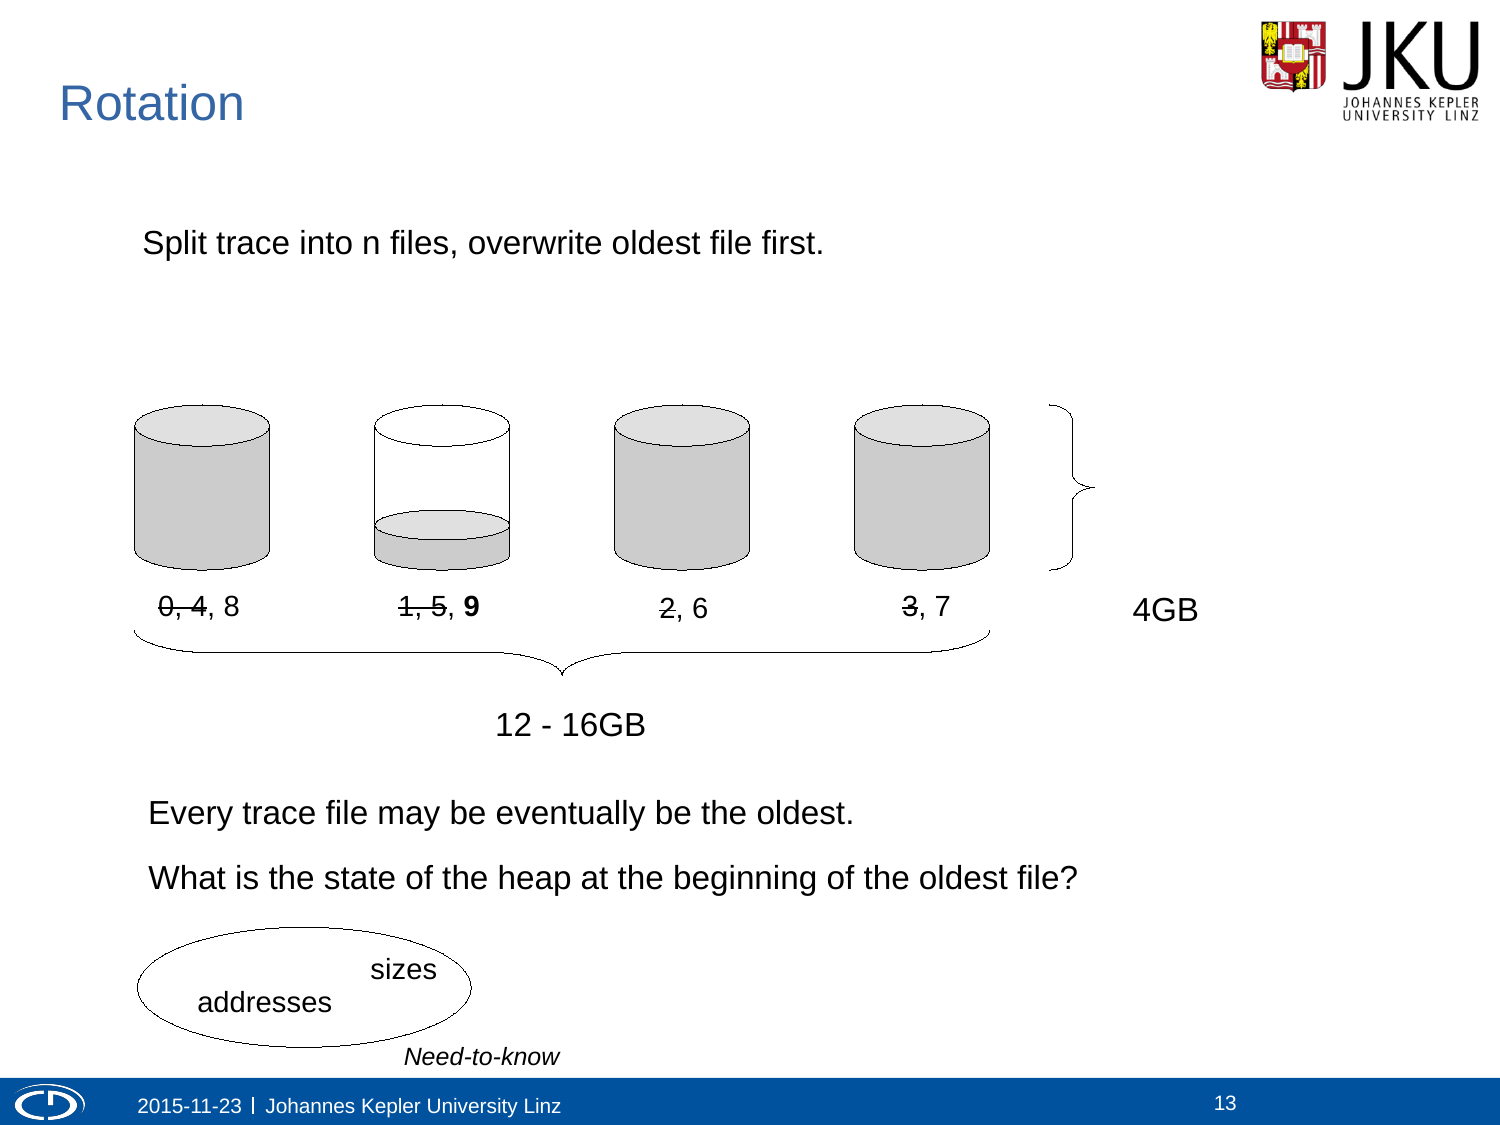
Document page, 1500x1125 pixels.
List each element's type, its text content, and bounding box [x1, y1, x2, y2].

text_box 4GB [1118, 584, 1215, 637]
text_box [854, 427, 990, 571]
text_box 1, 5, 9 [383, 582, 495, 631]
picture [11, 1077, 88, 1125]
text_box 12 - 16GB [480, 699, 662, 752]
text_box [614, 427, 750, 571]
picture [1249, 7, 1495, 129]
title Rotation [58, 58, 1004, 148]
text_box addresses [182, 978, 348, 1026]
text_box 2, 6 [644, 585, 724, 633]
text_box [374, 427, 510, 524]
text_box 3, 7 [887, 582, 967, 631]
text_box 0, 4, 8 [143, 582, 255, 631]
text_box [134, 427, 270, 571]
text_box [374, 526, 510, 571]
text_box Need-to-know [388, 1035, 575, 1079]
text_box Every trace file may be eventually be the oldest. [133, 786, 871, 840]
text_box sizes [355, 945, 453, 994]
text_box What is the state of the heap at the beginning of the oldest file? [133, 851, 1095, 905]
text_box Split trace into n files, overwrite oldest file first. [127, 217, 841, 271]
